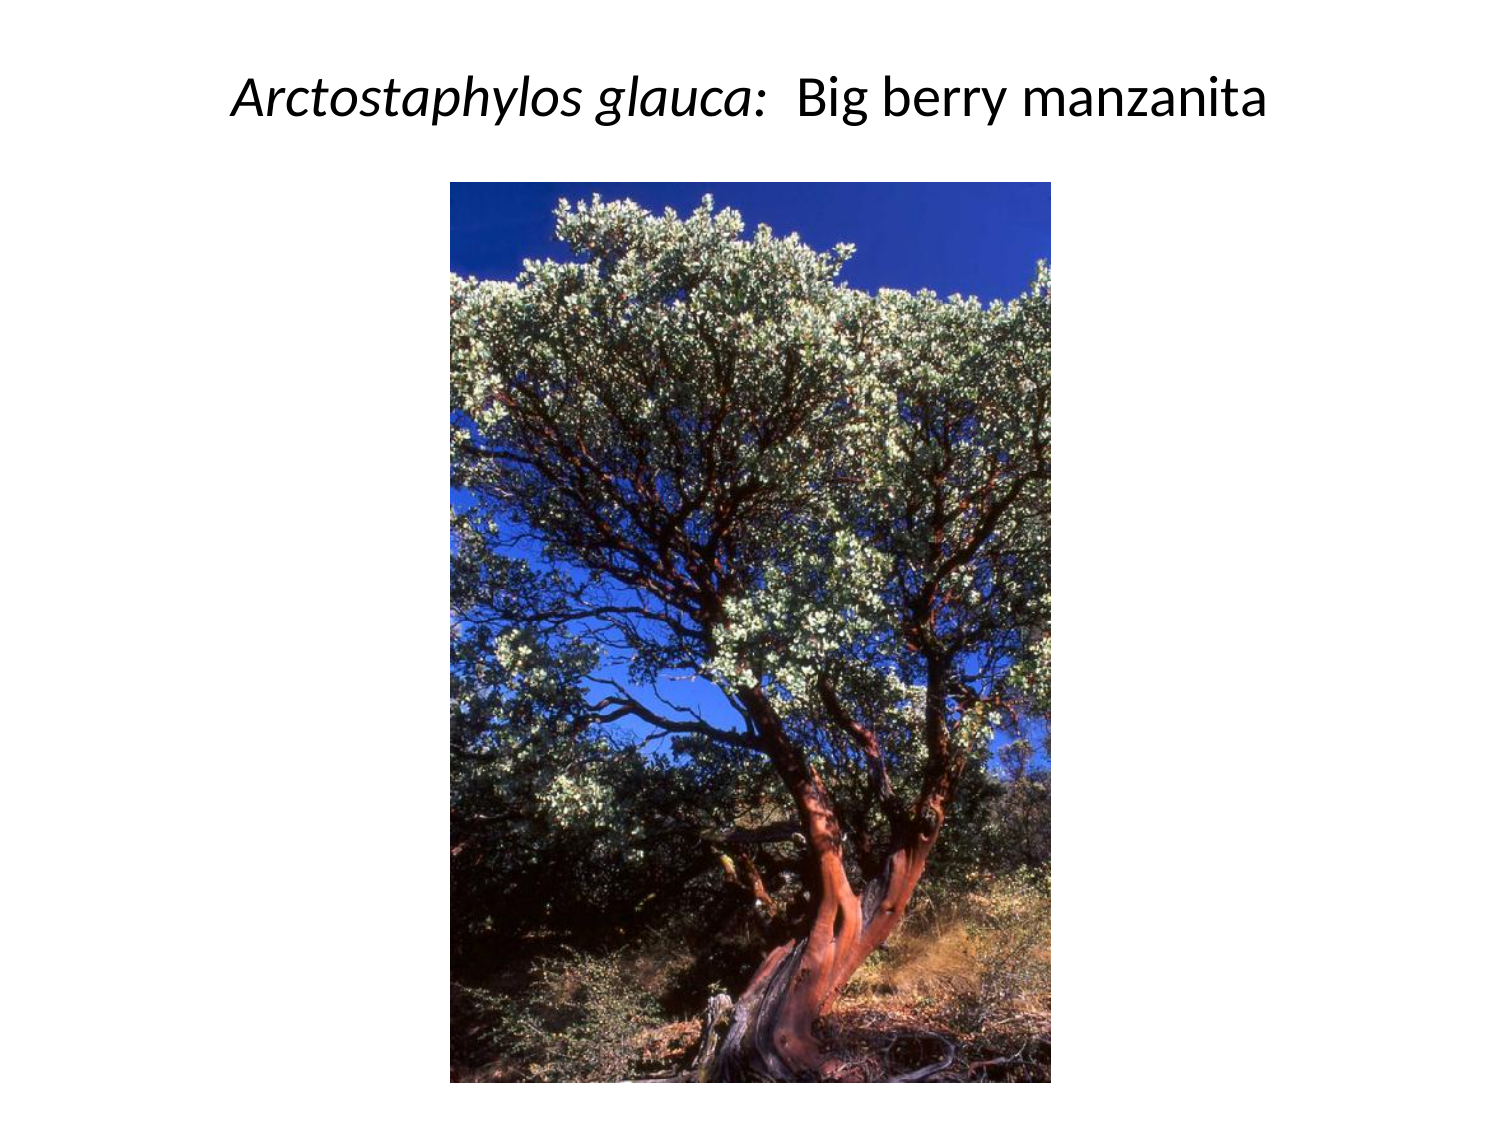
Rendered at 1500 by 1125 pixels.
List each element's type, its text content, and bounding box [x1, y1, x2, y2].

title Arctostaphylos glauca: Big berry manzanita [75, 0, 1426, 188]
picture [450, 188, 1051, 1083]
